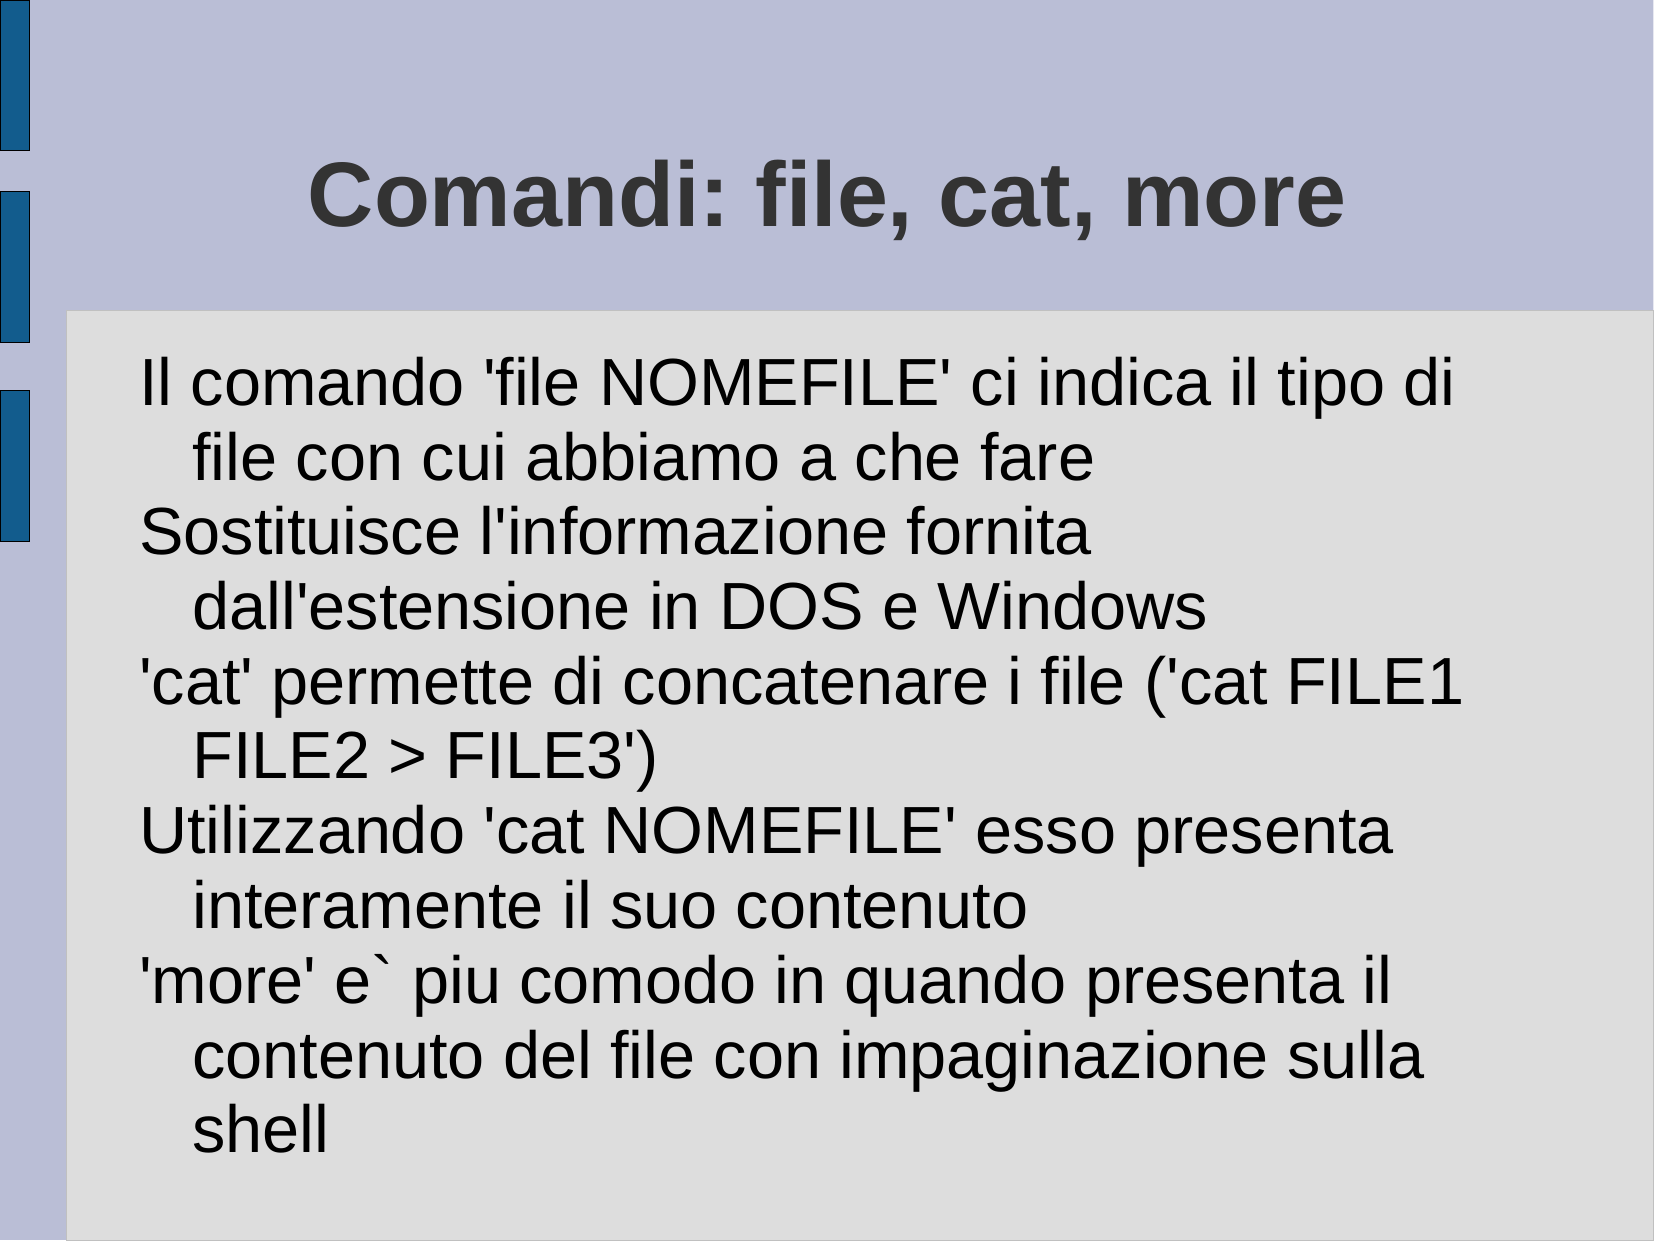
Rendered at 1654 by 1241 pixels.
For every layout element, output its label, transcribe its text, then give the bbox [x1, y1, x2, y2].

list Il comando 'file NOMEFILE' ci indica il tipo di file con cui abbiamo a che fare Sostituisce l'informazione fornita dall'estensione in DOS e Windows 'cat' permette di concatenare i file ('cat FILE1 FILE2 > FILE3') Utilizzando 'cat NOMEFILE' esso presenta interamente il suo contenuto 'more' e` piu comodo in quando presenta il contenuto del file con impaginazione sulla shell [121, 344, 1534, 1201]
title Comandi: file, cat, more [121, 91, 1534, 299]
